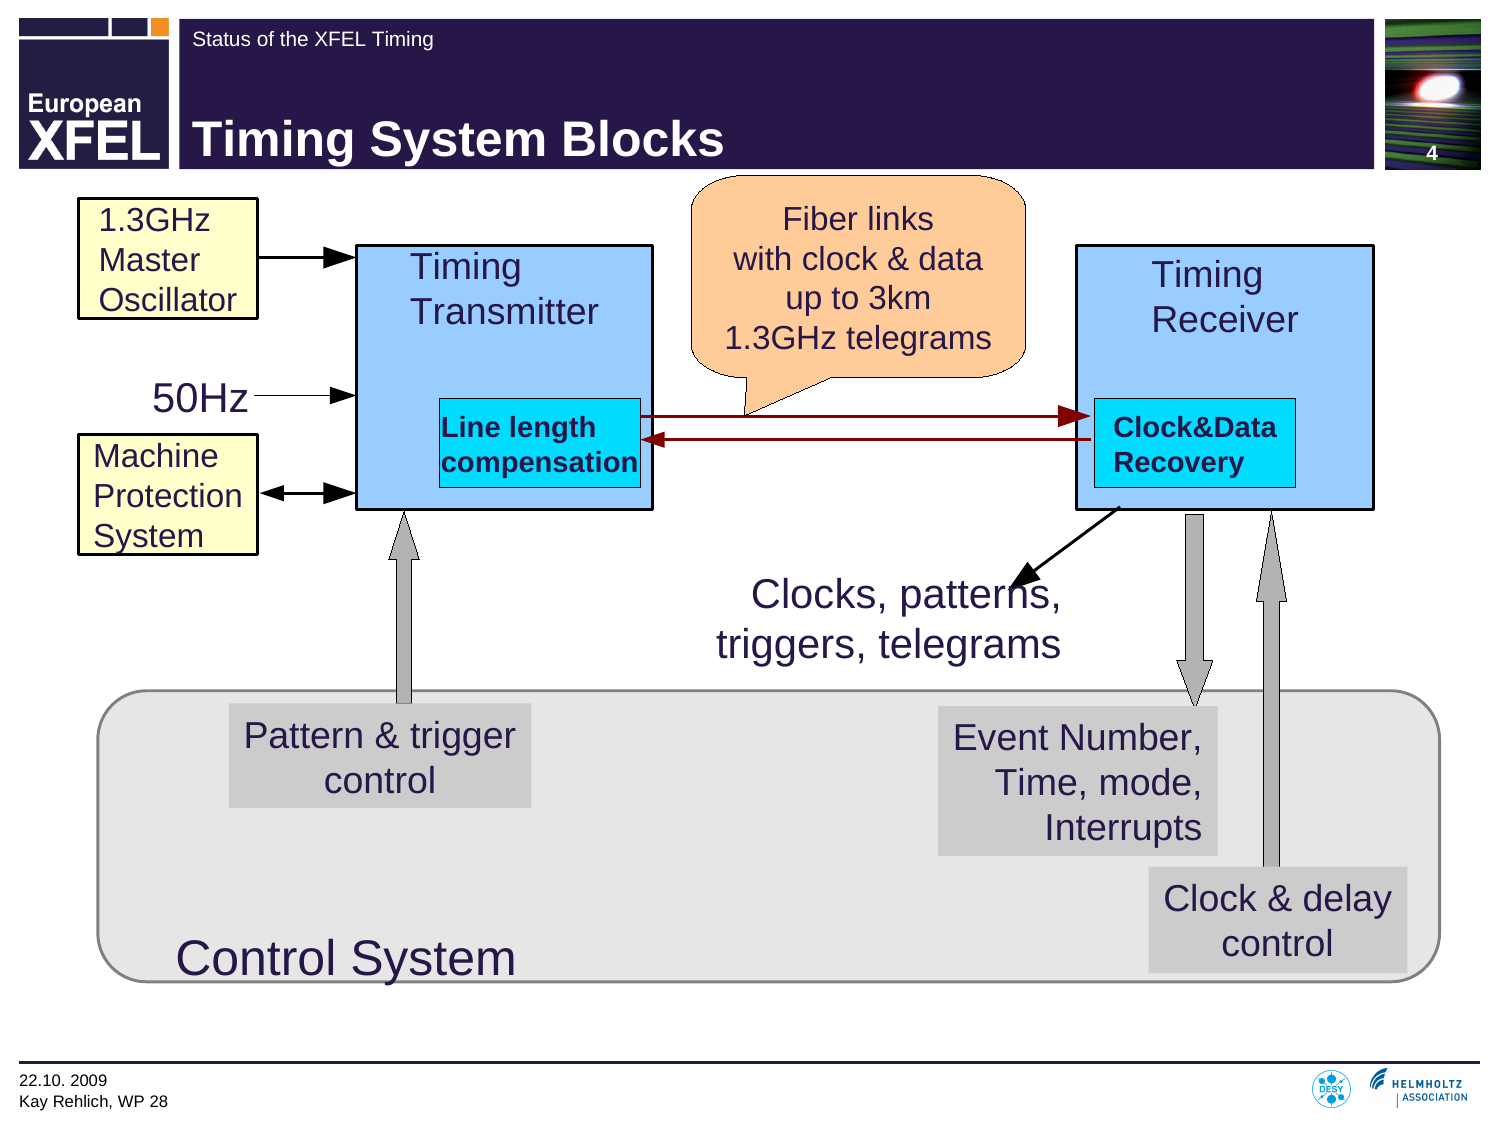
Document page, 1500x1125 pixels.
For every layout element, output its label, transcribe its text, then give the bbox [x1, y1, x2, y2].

text_box Fiber links with clock & data up to 3km 1.3GHz telegrams [691, 175, 1026, 416]
picture [1385, 19, 1481, 170]
text_box Control System [160, 918, 613, 994]
picture [19, 18, 169, 169]
text_box Clock&Data Recovery [1094, 398, 1296, 488]
text_box Line length compensation [439, 398, 641, 488]
text_box 50Hz [137, 363, 265, 429]
text_box Event Number, Time, mode, Interrupts [938, 706, 1216, 856]
text_box Clocks, patterns, triggers, telegrams [701, 559, 1076, 675]
text_box [97, 511, 1440, 982]
text_box 1.3GHz Master Oscillator [78, 198, 258, 319]
title Timing System Blocks [191, 110, 1375, 168]
text_box Pattern & trigger control [228, 703, 532, 809]
picture [1370, 1068, 1467, 1108]
text_box Timing Transmitter [356, 245, 653, 510]
text_box Timing Receiver [1076, 245, 1374, 510]
text_box Machine Protection System [78, 434, 258, 555]
picture [1310, 1068, 1353, 1110]
text_box Clock & delay control [1148, 866, 1408, 974]
